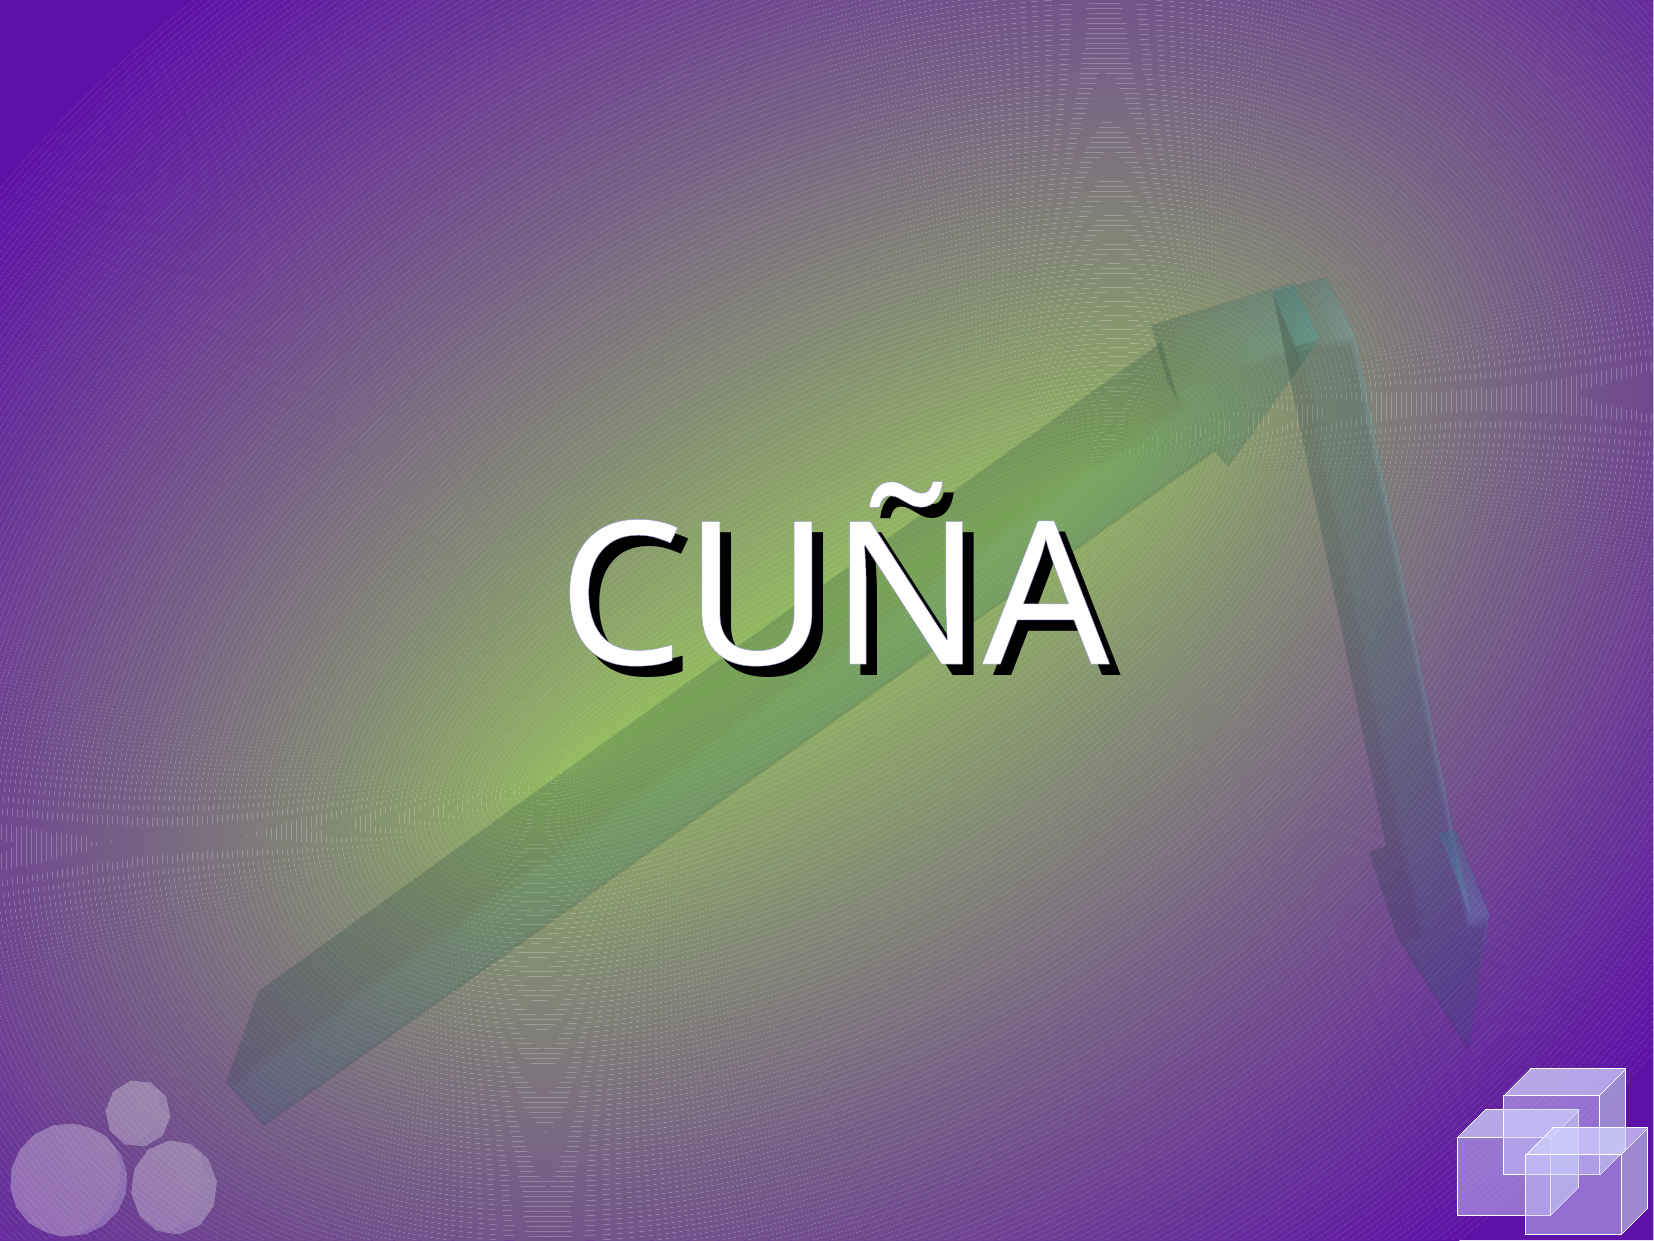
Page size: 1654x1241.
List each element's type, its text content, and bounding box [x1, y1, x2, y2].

text_box CUÑA [102, 442, 1565, 740]
